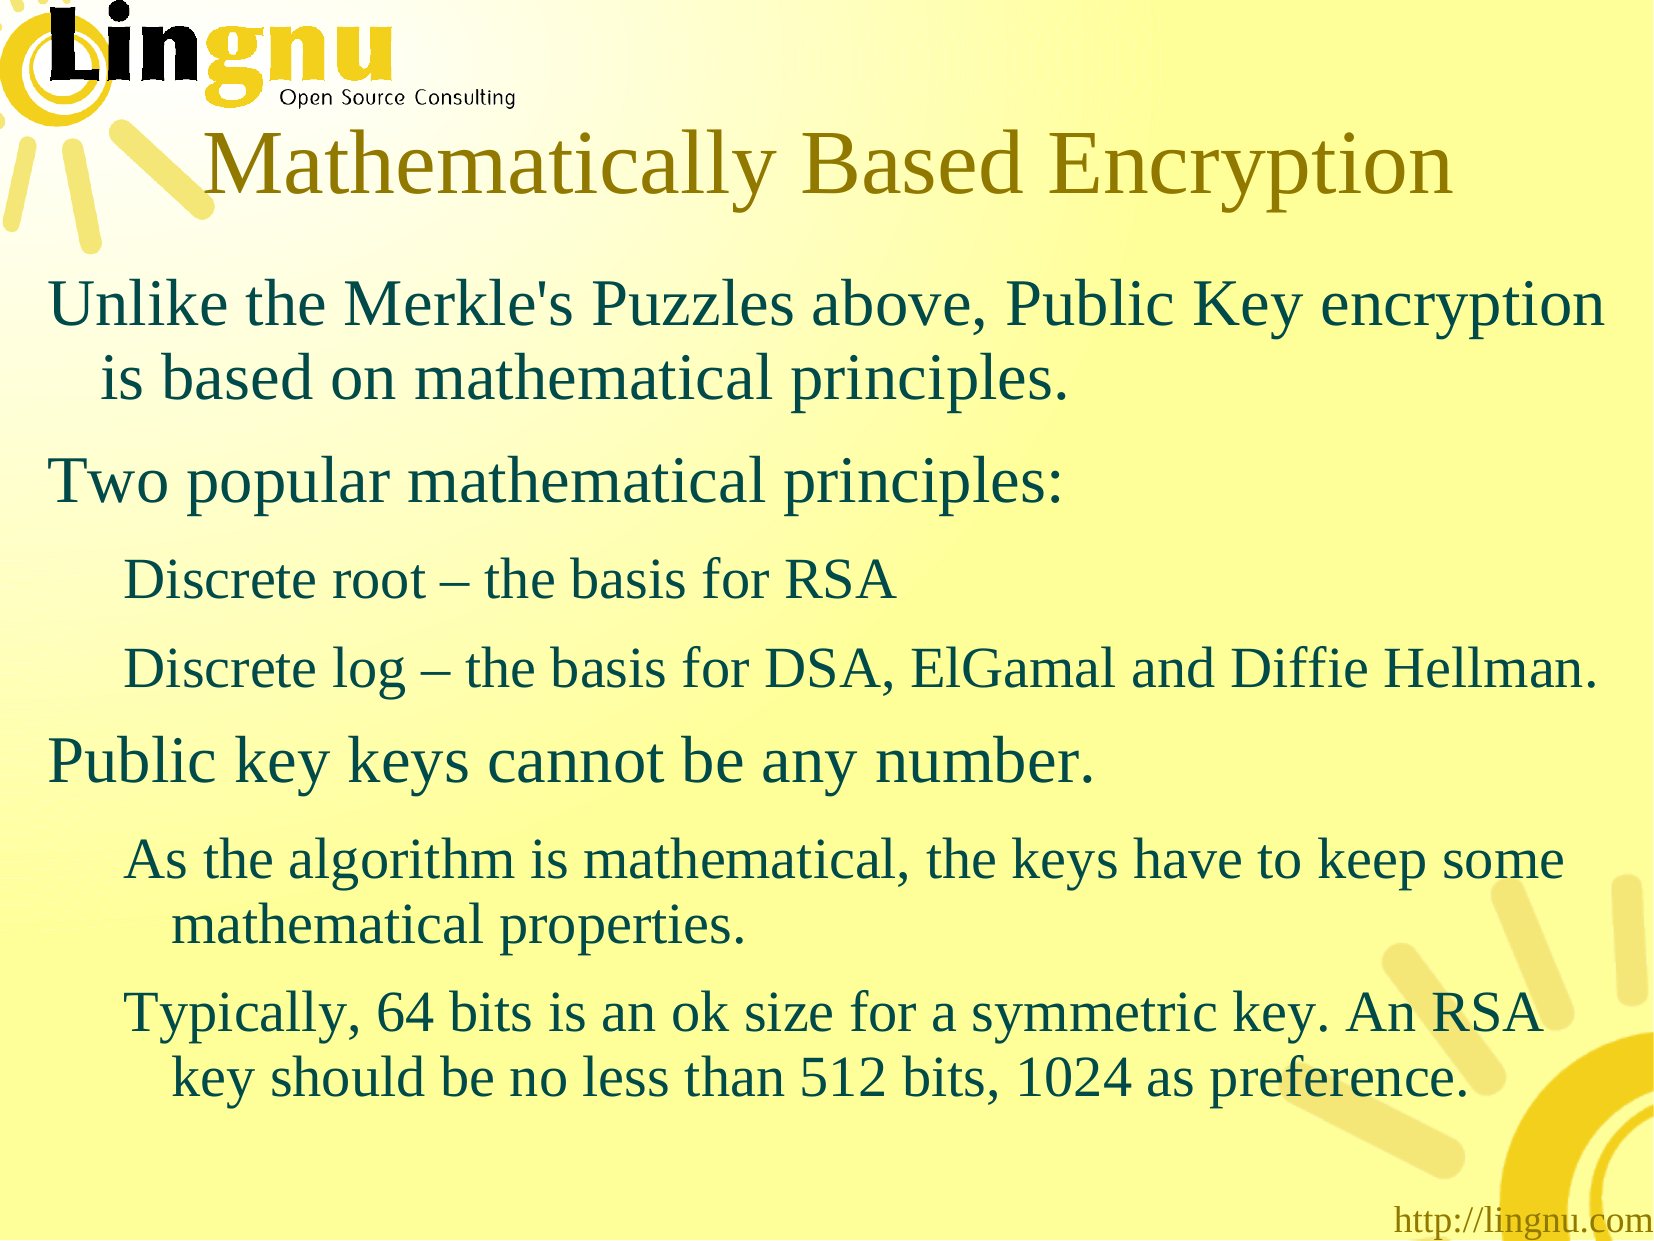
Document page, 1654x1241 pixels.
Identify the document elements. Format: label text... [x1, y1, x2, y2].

title Mathematically Based Encryption [123, 58, 1536, 265]
picture [0, 0, 516, 256]
picture [1256, 871, 1654, 1241]
list Unlike the Merkle's Puzzles above, Public Key encryption is based on mathematical principles. Two popular mathematical principles: Discrete root – the basis for RSA Discrete log – the basis for DSA, ElGamal and Diffie Hellman. Public key keys cannot be any number. As the algorithm is mathematical, the keys have to keep some mathematical properties. Typically, 64 bits is an ok size for a symmetric key. An RSA key should be no less than 512 bits, 1024 as preference. [29, 265, 1625, 1127]
